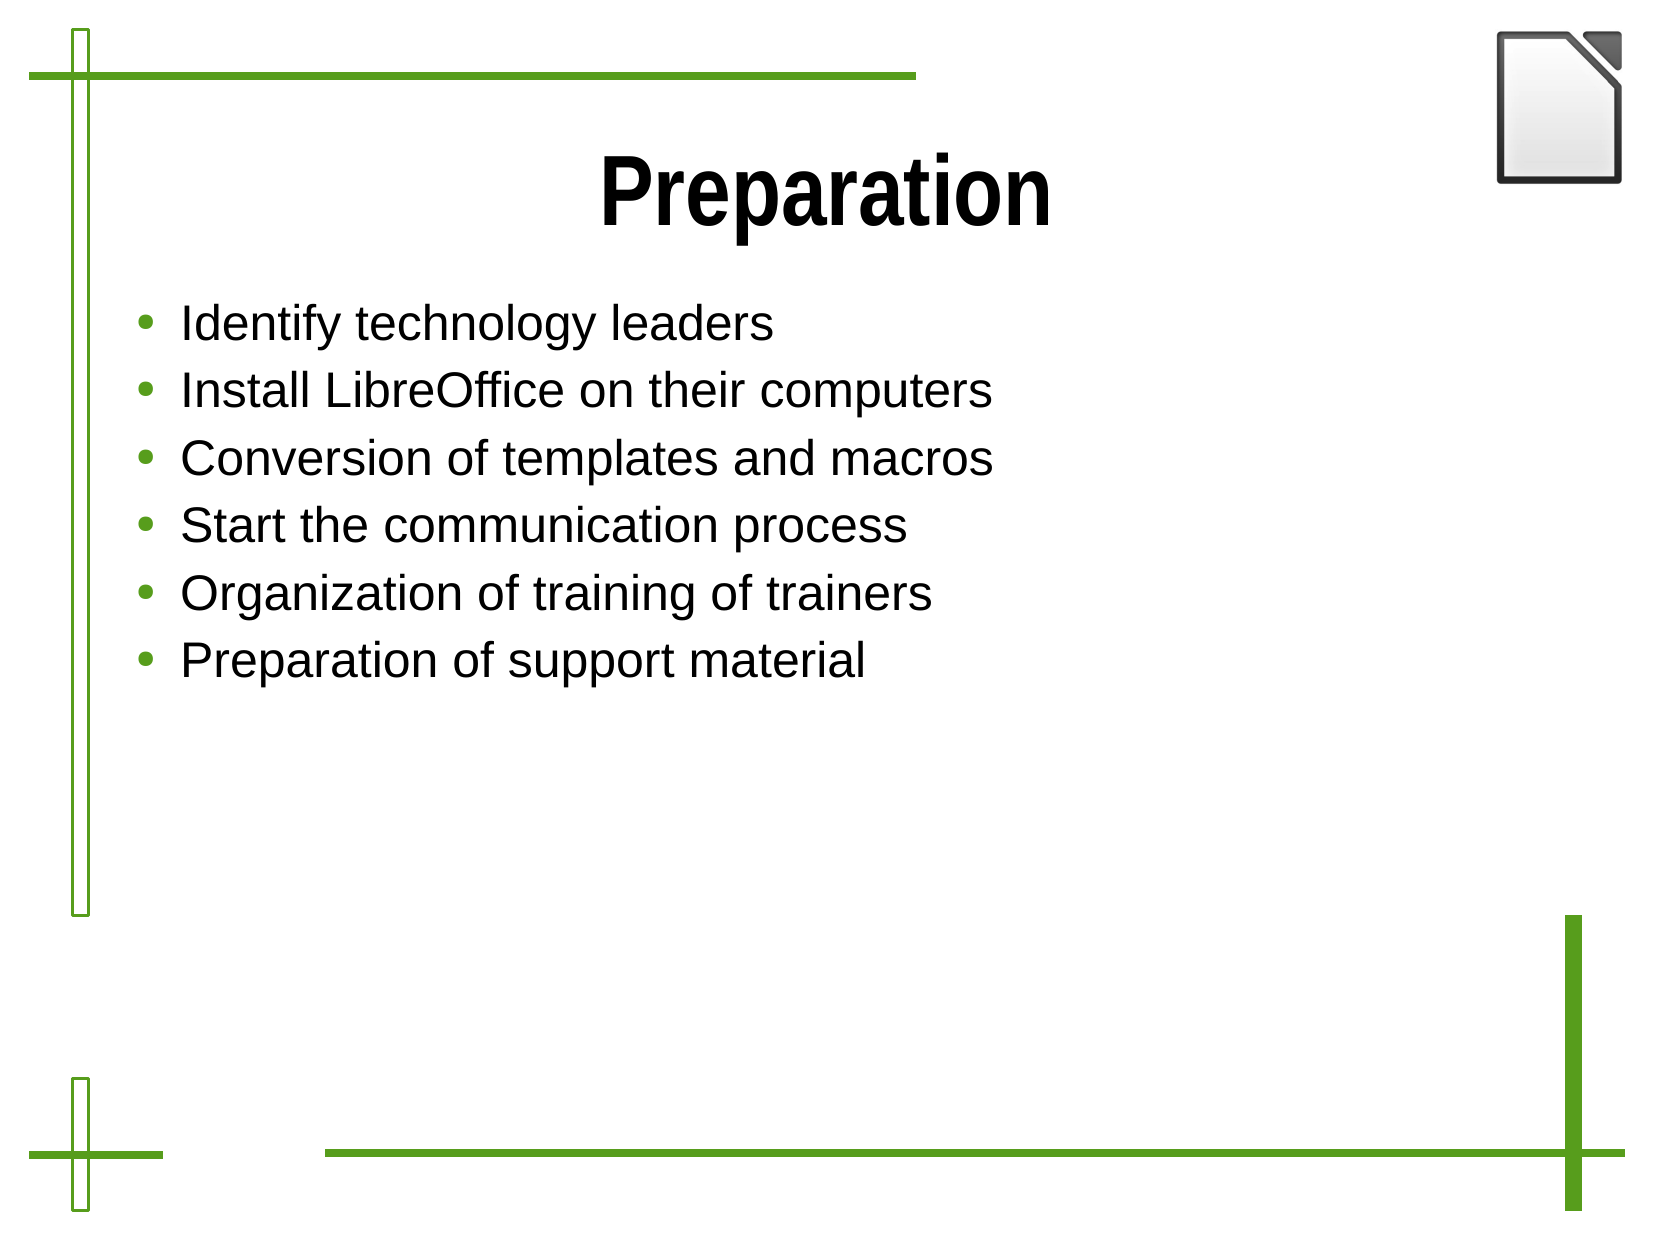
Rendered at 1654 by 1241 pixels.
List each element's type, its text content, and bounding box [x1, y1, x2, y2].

picture [1494, 29, 1624, 186]
title Preparation [118, 118, 1536, 260]
list Identify technology leaders Install LibreOffice on their computers Conversion of templates and macros Start the communication process Organization of training of trainers Preparation of support material [118, 295, 1536, 1123]
